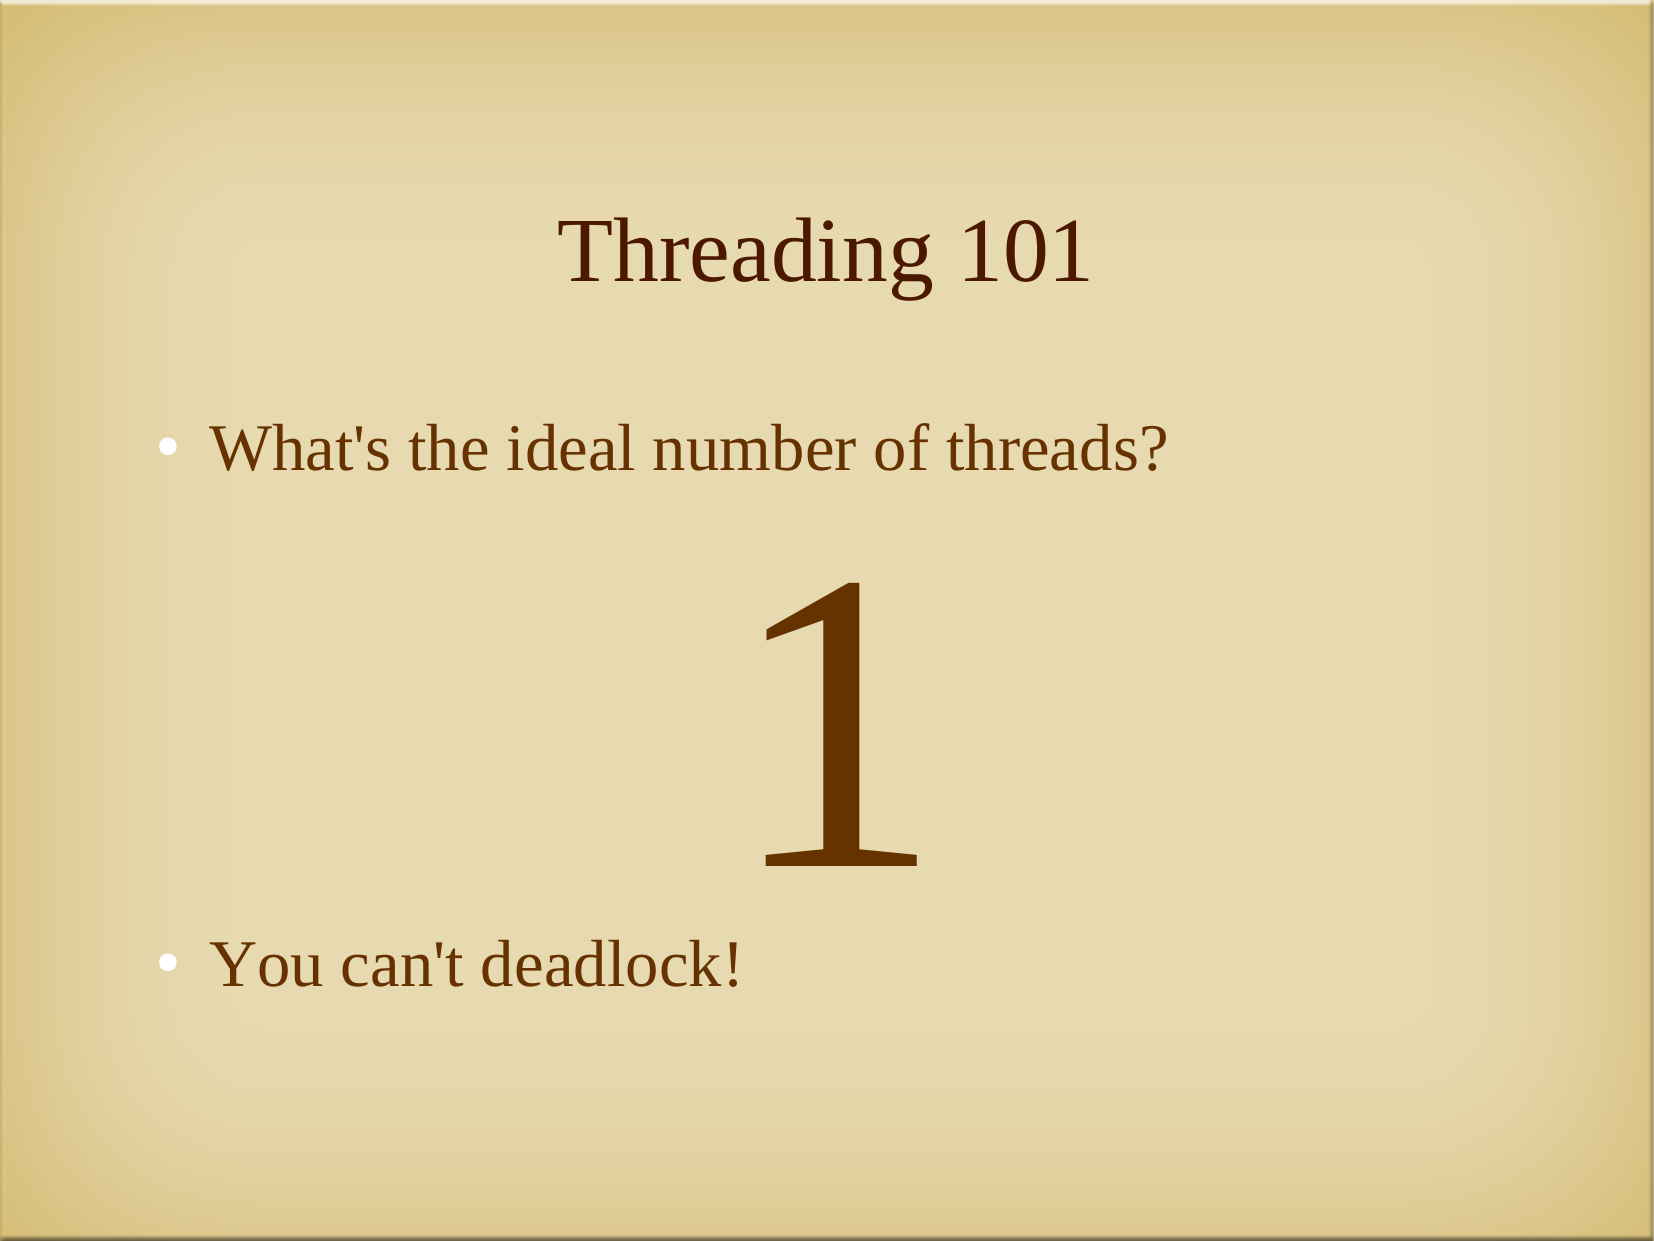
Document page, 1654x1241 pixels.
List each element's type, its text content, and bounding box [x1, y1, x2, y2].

list 1 [120, 484, 1533, 927]
list You can't deadlock! [120, 927, 1533, 1077]
picture [0, 0, 1654, 1241]
list What's the ideal number of threads? [120, 411, 1533, 484]
title Threading 101 [120, 147, 1533, 355]
